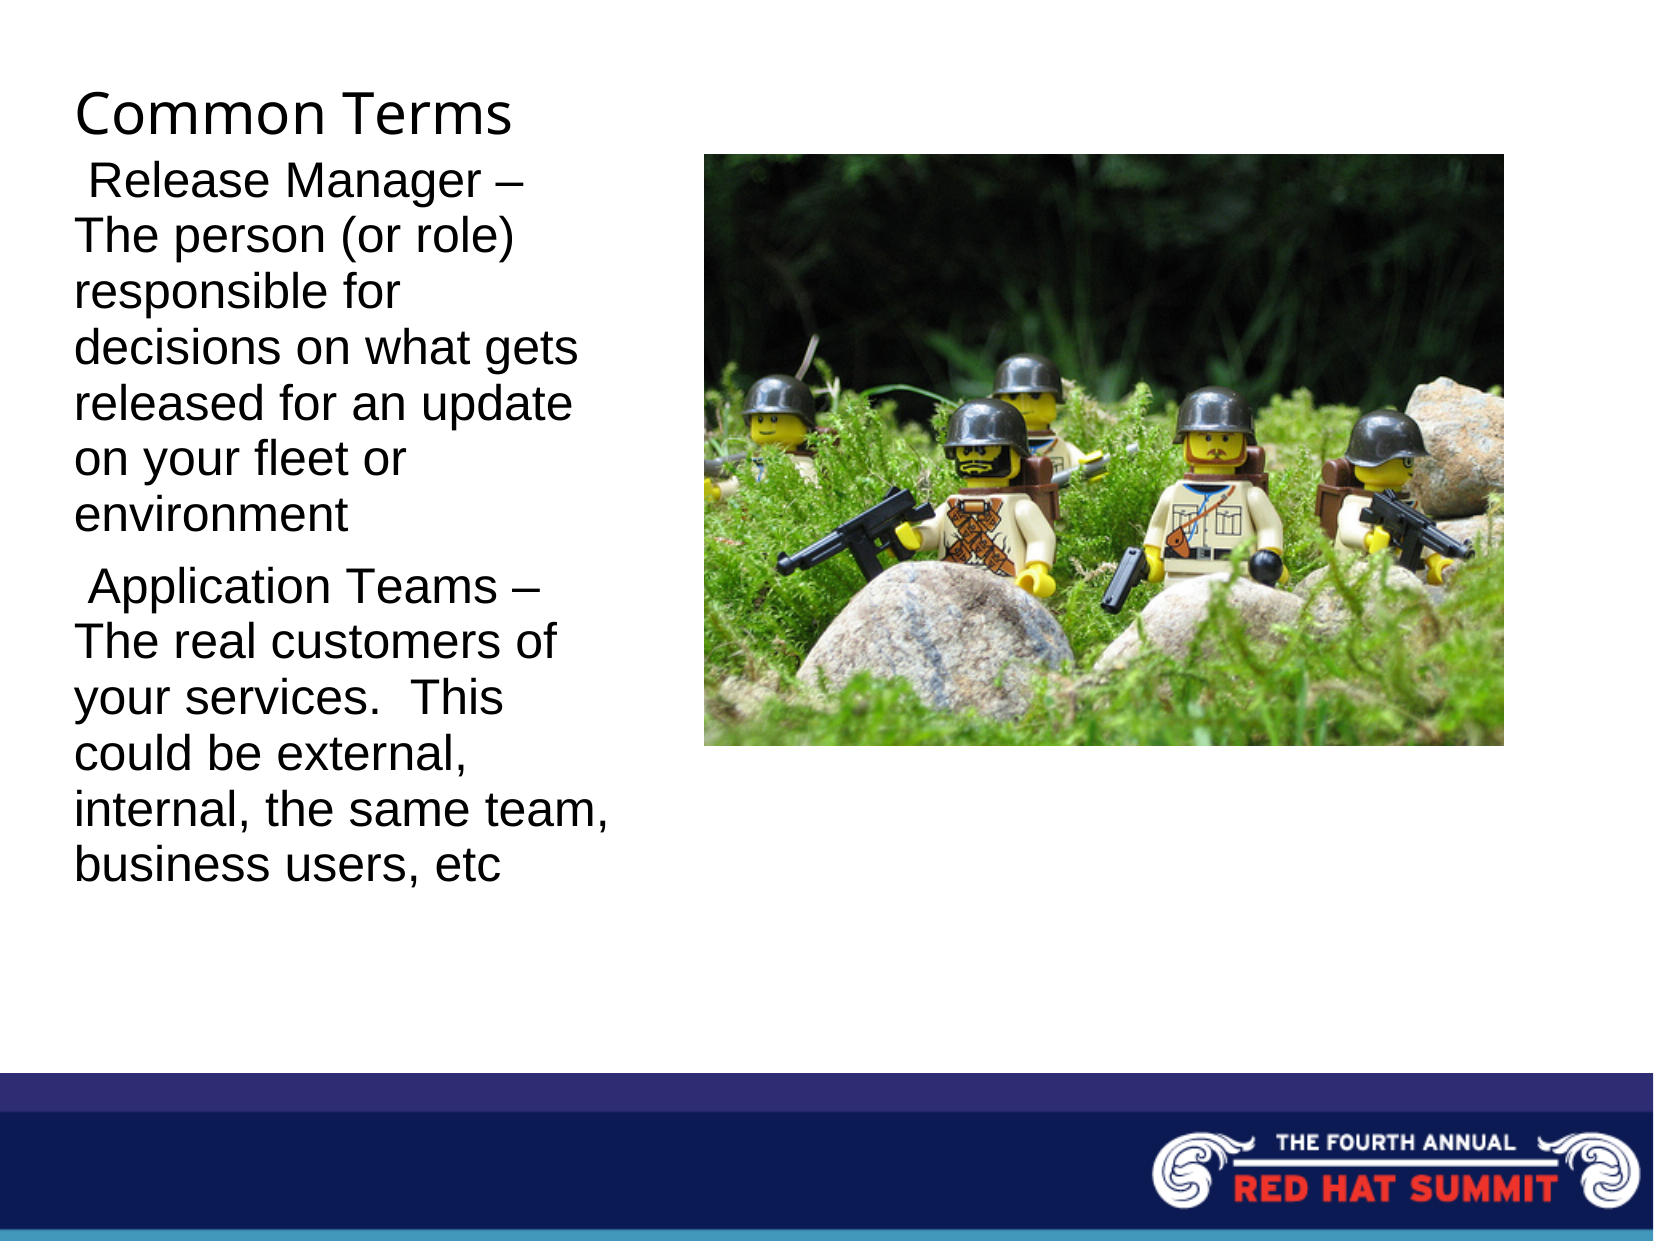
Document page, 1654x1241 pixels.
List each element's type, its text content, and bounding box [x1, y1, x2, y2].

list Release Manager – The person (or role) responsible for decisions on what gets released for an update on your fleet or environment Application Teams – The real customers of your services. This could be external, internal, the same team, business users, etc [73, 151, 623, 1061]
picture [704, 154, 1504, 746]
title Common Terms [74, 52, 1506, 171]
picture [0, 1073, 1654, 1241]
